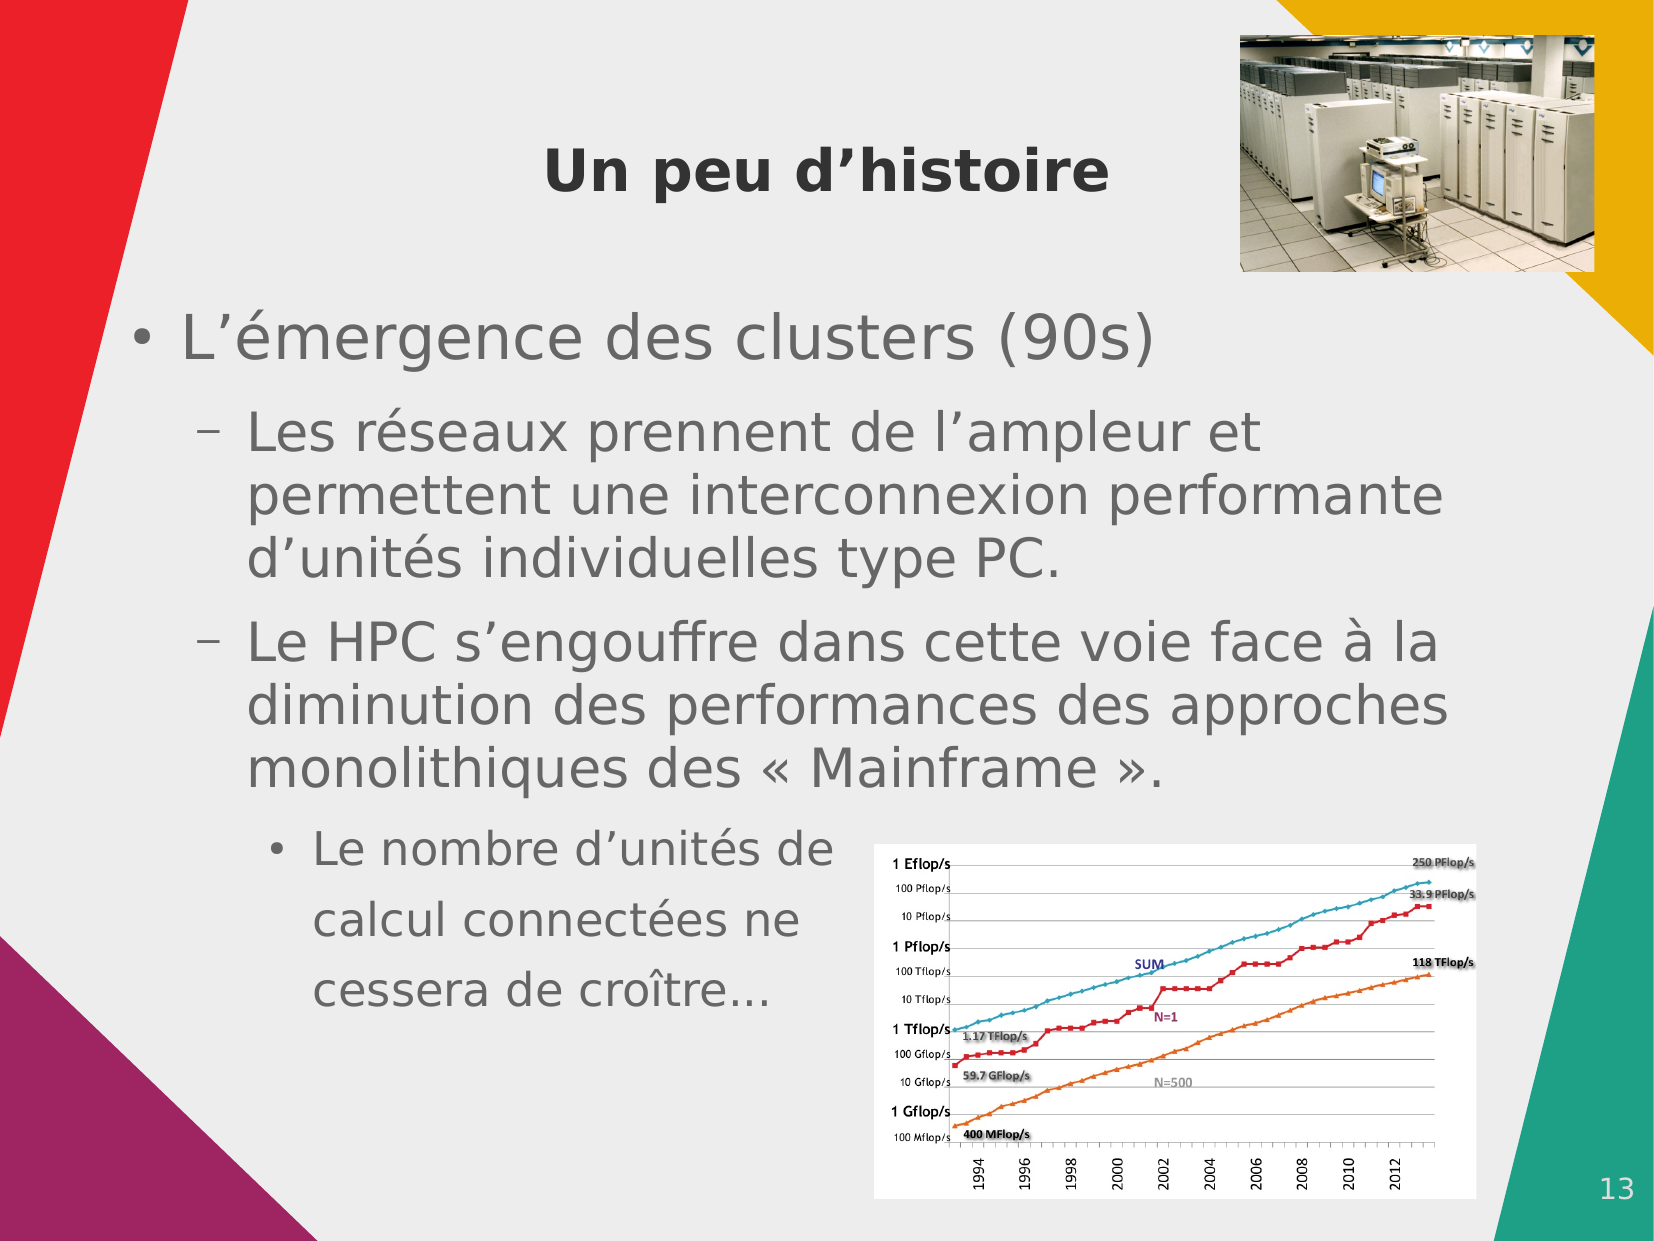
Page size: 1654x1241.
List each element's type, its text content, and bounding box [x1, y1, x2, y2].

picture [874, 844, 1477, 1199]
title Un peu d’histoire [114, 73, 1240, 271]
list L’émergence des clusters (90s) Les réseaux prennent de l’ampleur et permettent une interconnexion performante d’unités individuelles type PC. Le HPC s’engouffre dans cette voie face à la diminution des performances des approches monolithiques des « Mainframe ». Le nombre d’unités de calcul connectées ne cessera de croître... [114, 302, 1539, 1033]
picture [1240, 35, 1595, 272]
